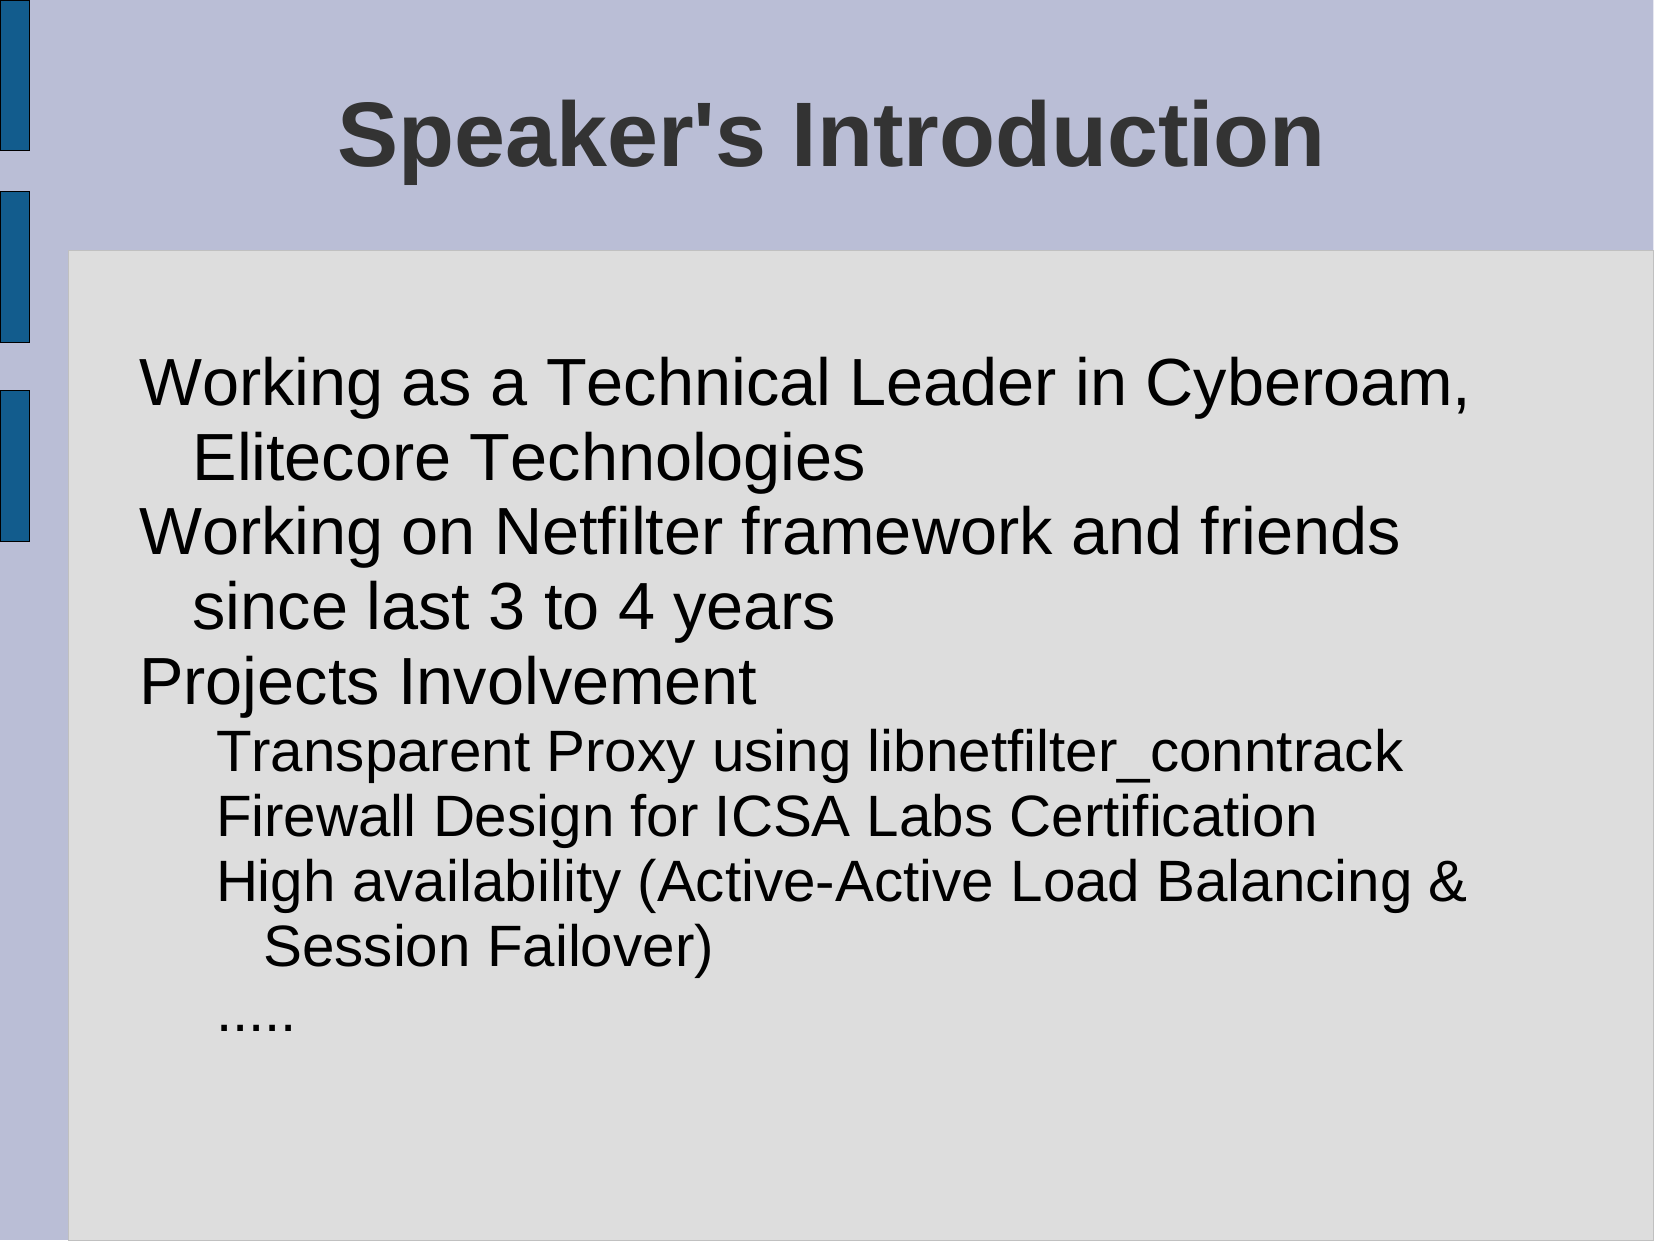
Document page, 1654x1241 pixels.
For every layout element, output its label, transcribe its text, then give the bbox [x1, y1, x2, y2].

list Working as a Technical Leader in Cyberoam, Elitecore Technologies Working on Netfilter framework and friends since last 3 to 4 years Projects Involvement Transparent Proxy using libnetfilter_conntrack Firewall Design for ICSA Labs Certification High availability (Active-Active Load Balancing & Session Failover) ..... [121, 344, 1534, 1127]
title Speaker's Introduction [126, 31, 1539, 239]
